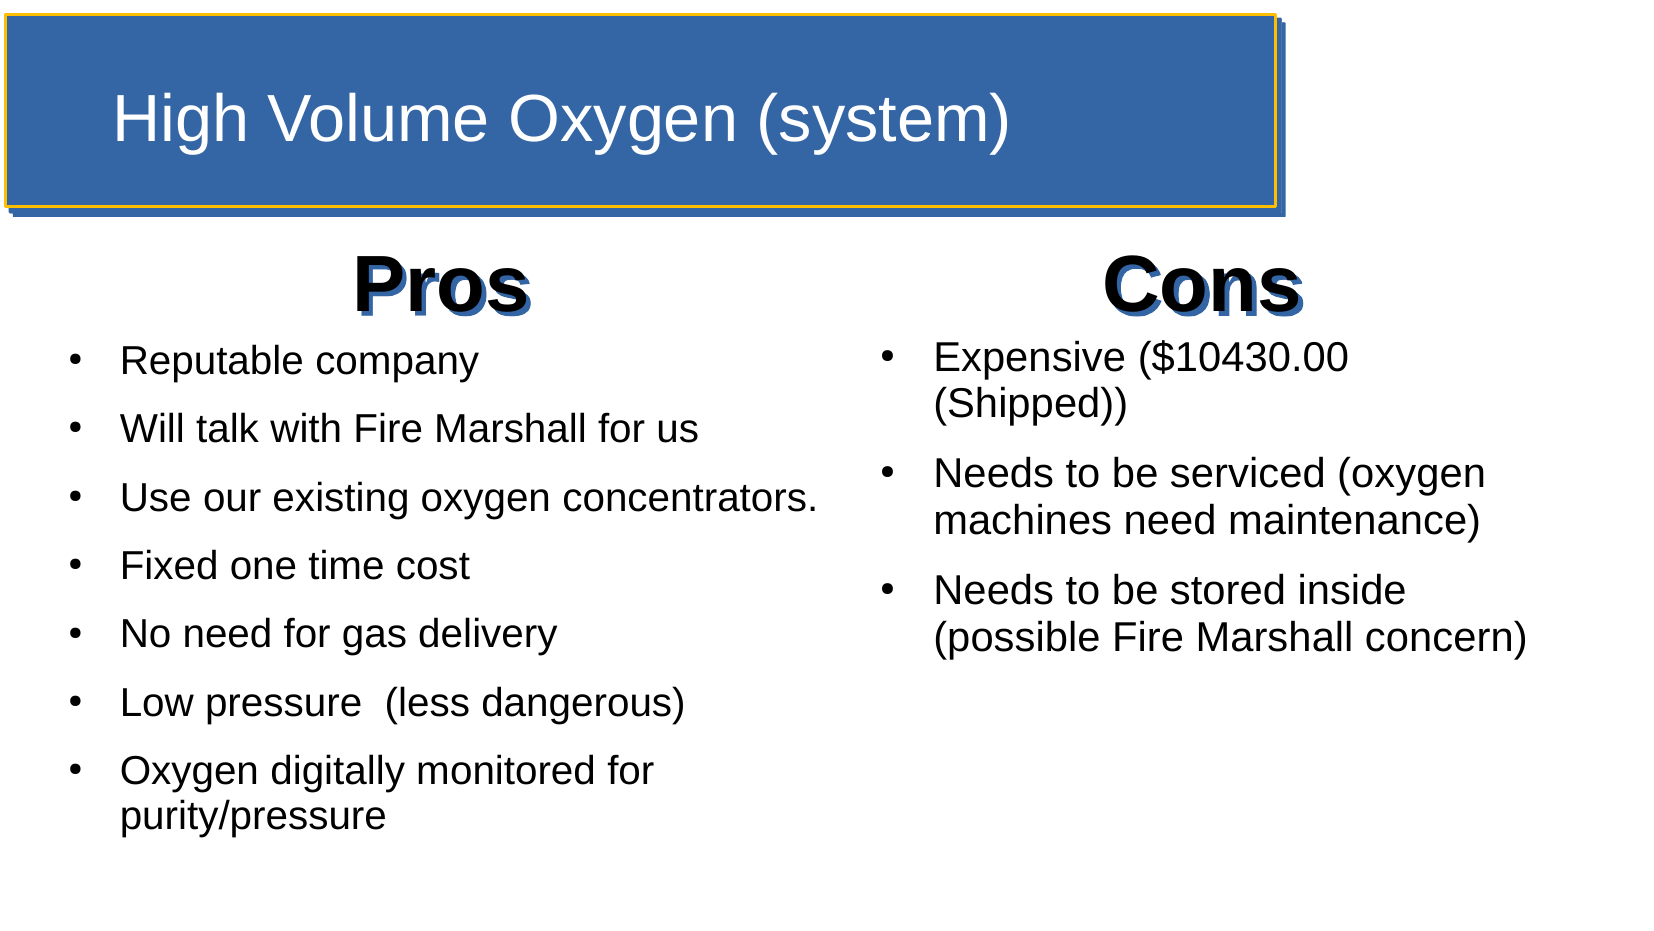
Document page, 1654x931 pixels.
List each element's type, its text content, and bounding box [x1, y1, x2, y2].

title High Volume Oxygen (system) [112, 34, 1265, 203]
text_box Cons [1087, 225, 1351, 548]
text_box Pros [337, 225, 545, 394]
list Expensive ($10430.00 (Shipped)) Needs to be serviced (oxygen machines need maintenance) Needs to be stored inside (possible Fire Marshall concern) [862, 333, 1538, 869]
list Reputable company Will talk with Fire Marshall for us Use our existing oxygen concentrators. Fixed one time cost No need for gas delivery Low pressure (less dangerous) Oxygen digitally monitored for purity/pressure [51, 337, 826, 873]
